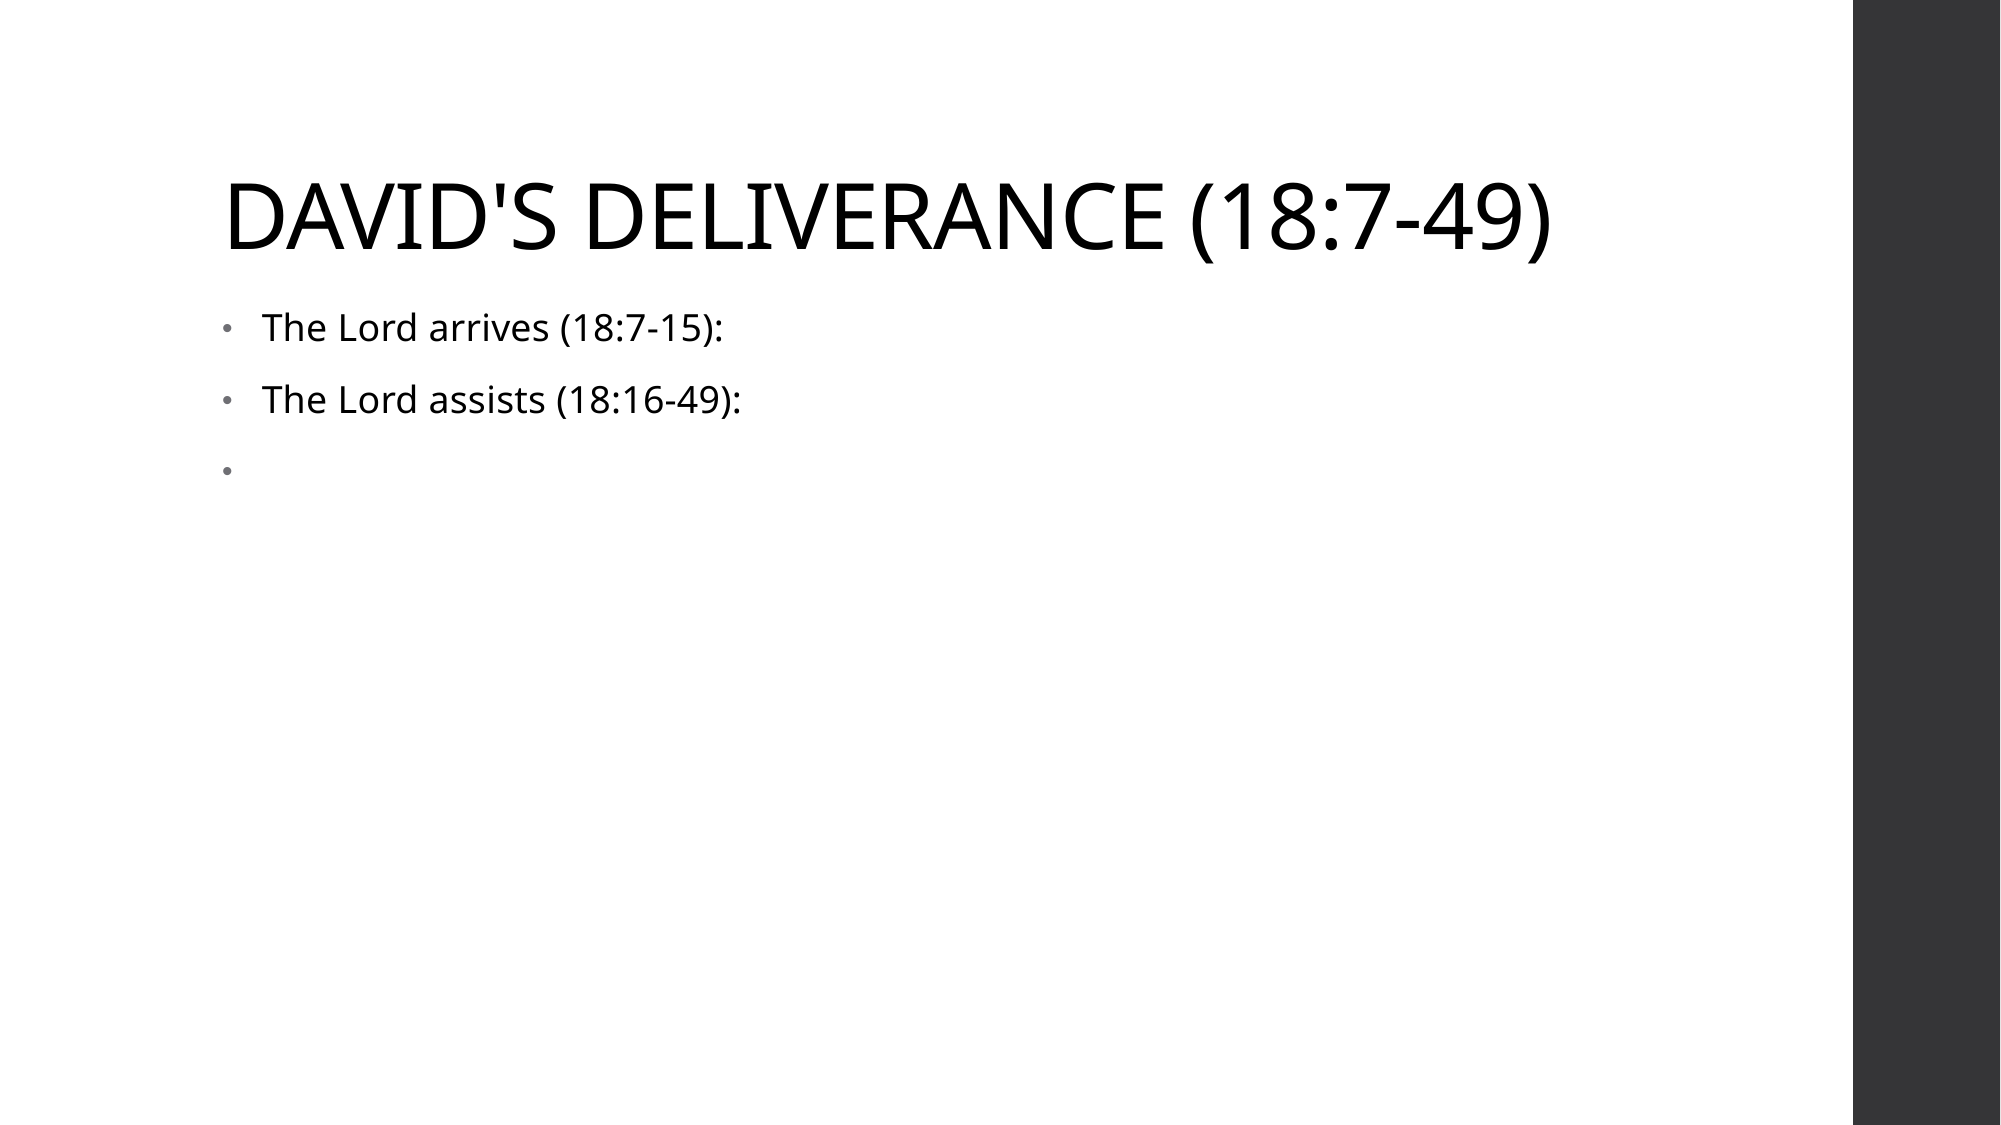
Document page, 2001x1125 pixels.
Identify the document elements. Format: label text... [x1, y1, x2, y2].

title DAVID'S DELIVERANCE (18:7-49) [206, 60, 1797, 278]
list The Lord arrives (18:7-15): The Lord assists (18:16-49): [206, 299, 1617, 1014]
